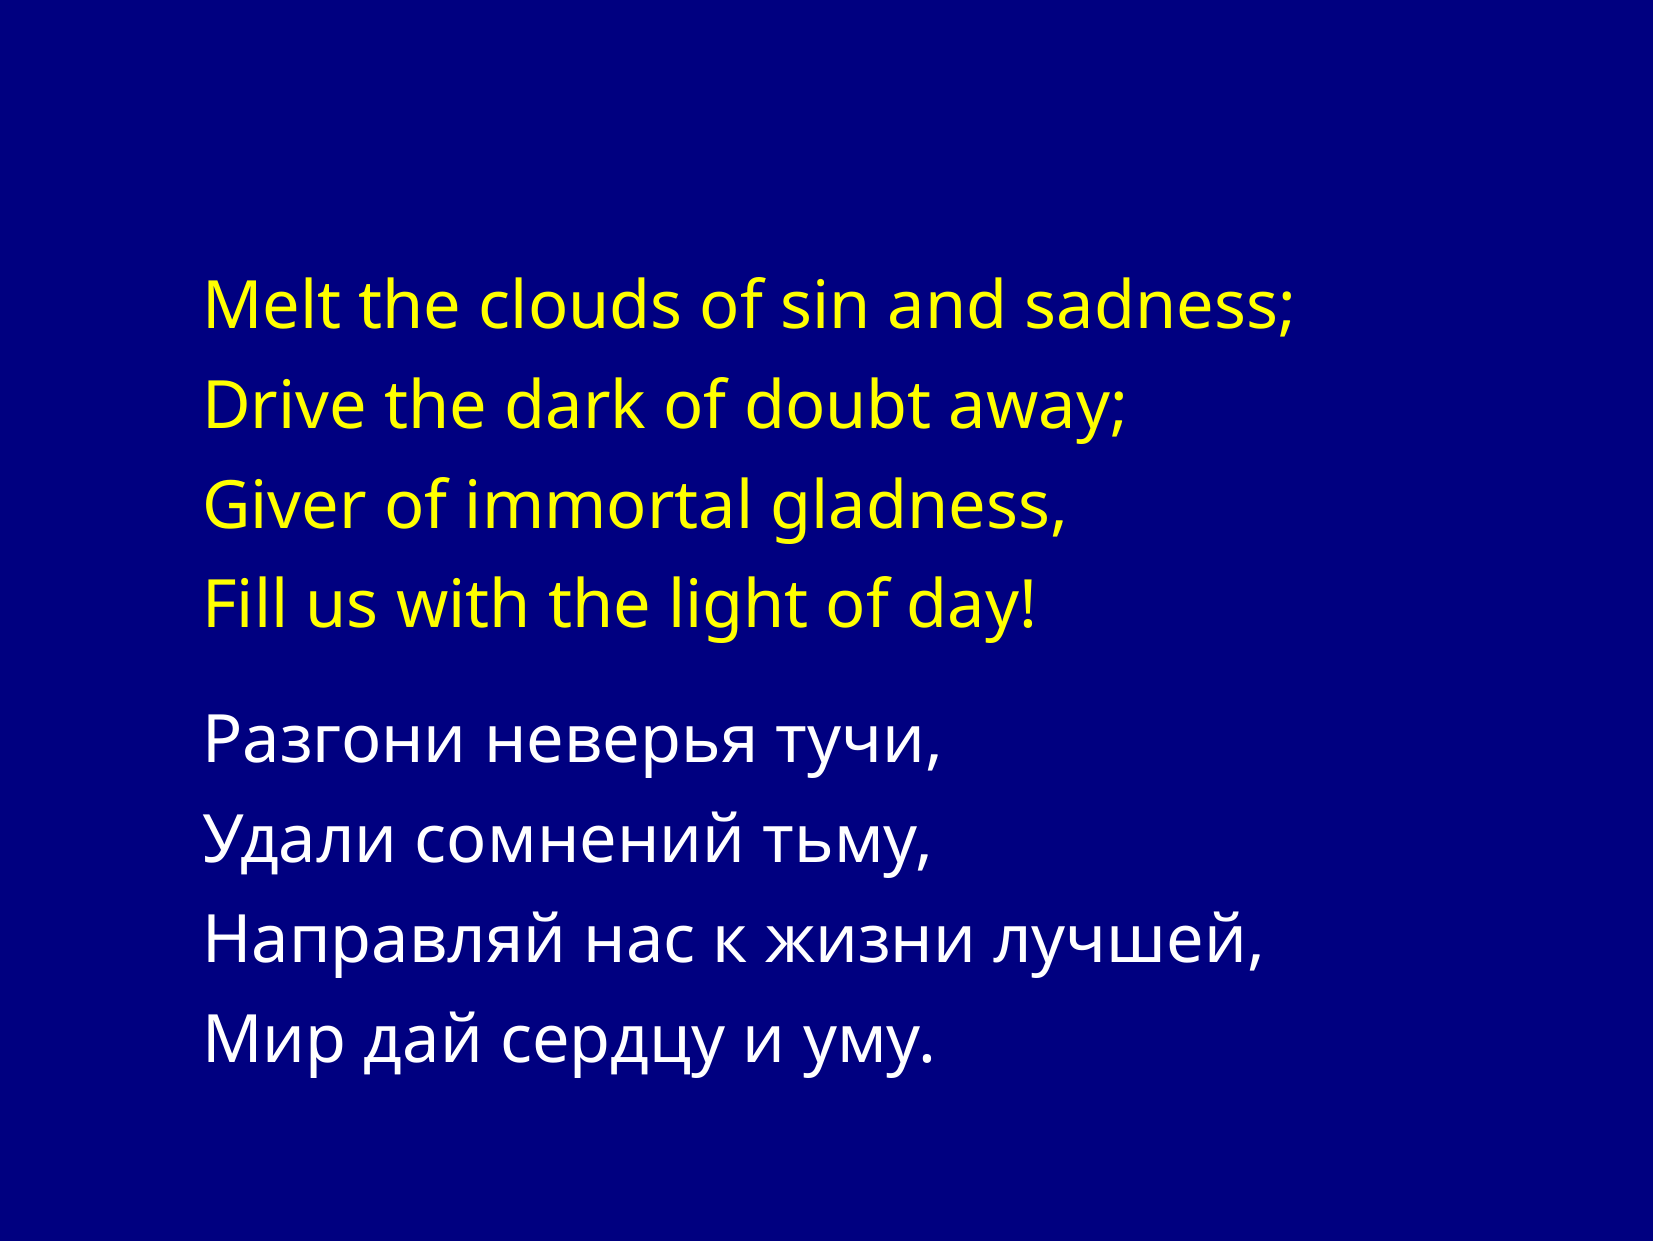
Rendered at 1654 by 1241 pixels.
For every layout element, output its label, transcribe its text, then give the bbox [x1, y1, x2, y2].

text_box Melt the clouds of sin and sadness; Drive the dark of doubt away; Giver of immortal gladness, Fill us with the light of day! [75, 150, 1576, 638]
text_box Разгони неверья тучи, Удали сомнений тьму, Направляй нас к жизни лучшей, Мир дай сердцу и уму. [75, 675, 1576, 1163]
